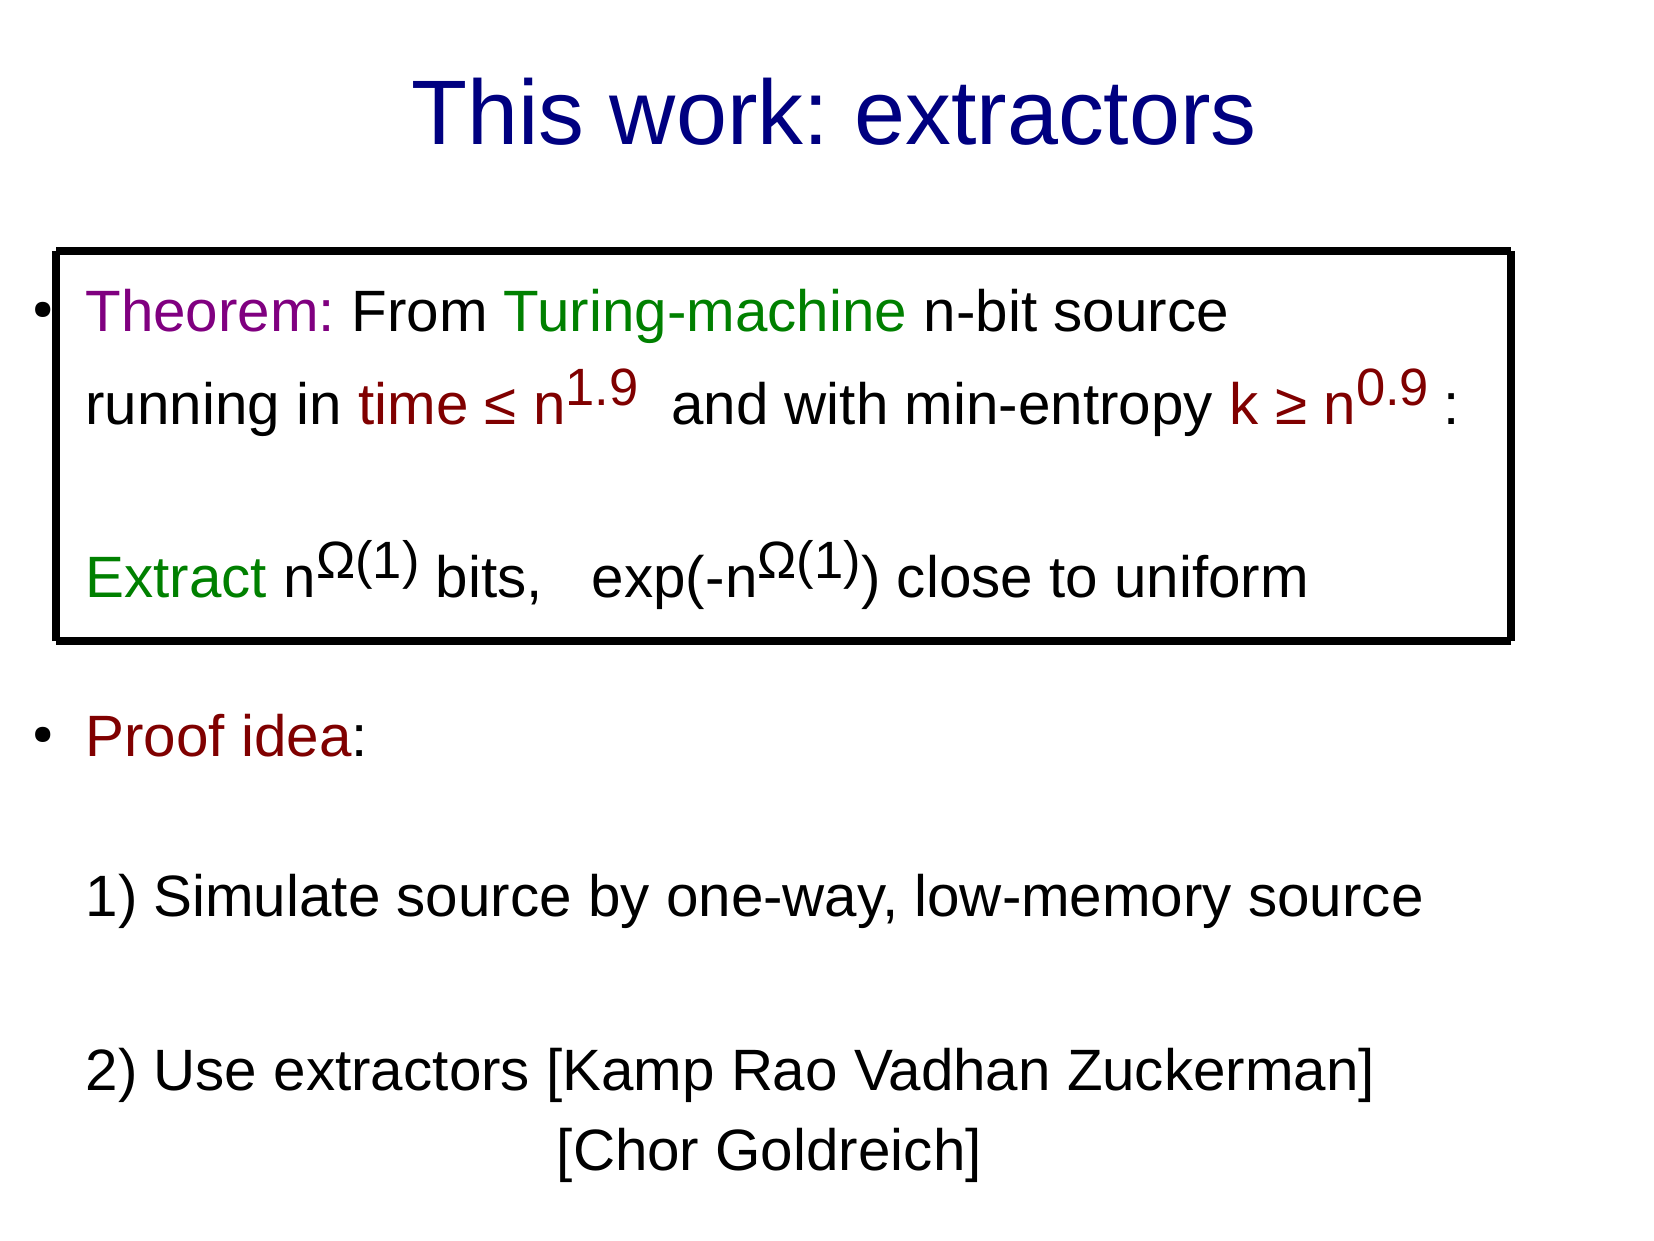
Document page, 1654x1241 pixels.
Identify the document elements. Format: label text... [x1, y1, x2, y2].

title This work: extractors [131, 37, 1538, 188]
list Theorem: From Turing-machine n-bit source running in time ≤ n1.9 and with min-entropy k ≥ n0.9 : Extract nΩ(1) bits, exp(-nΩ(1)) close to uniform Proof idea: 1) Simulate source by one-way, low-memory source 2) Use extractors [Kamp Rao Vadhan Zuckerman] [Chor Goldreich] [0, 181, 1654, 1235]
